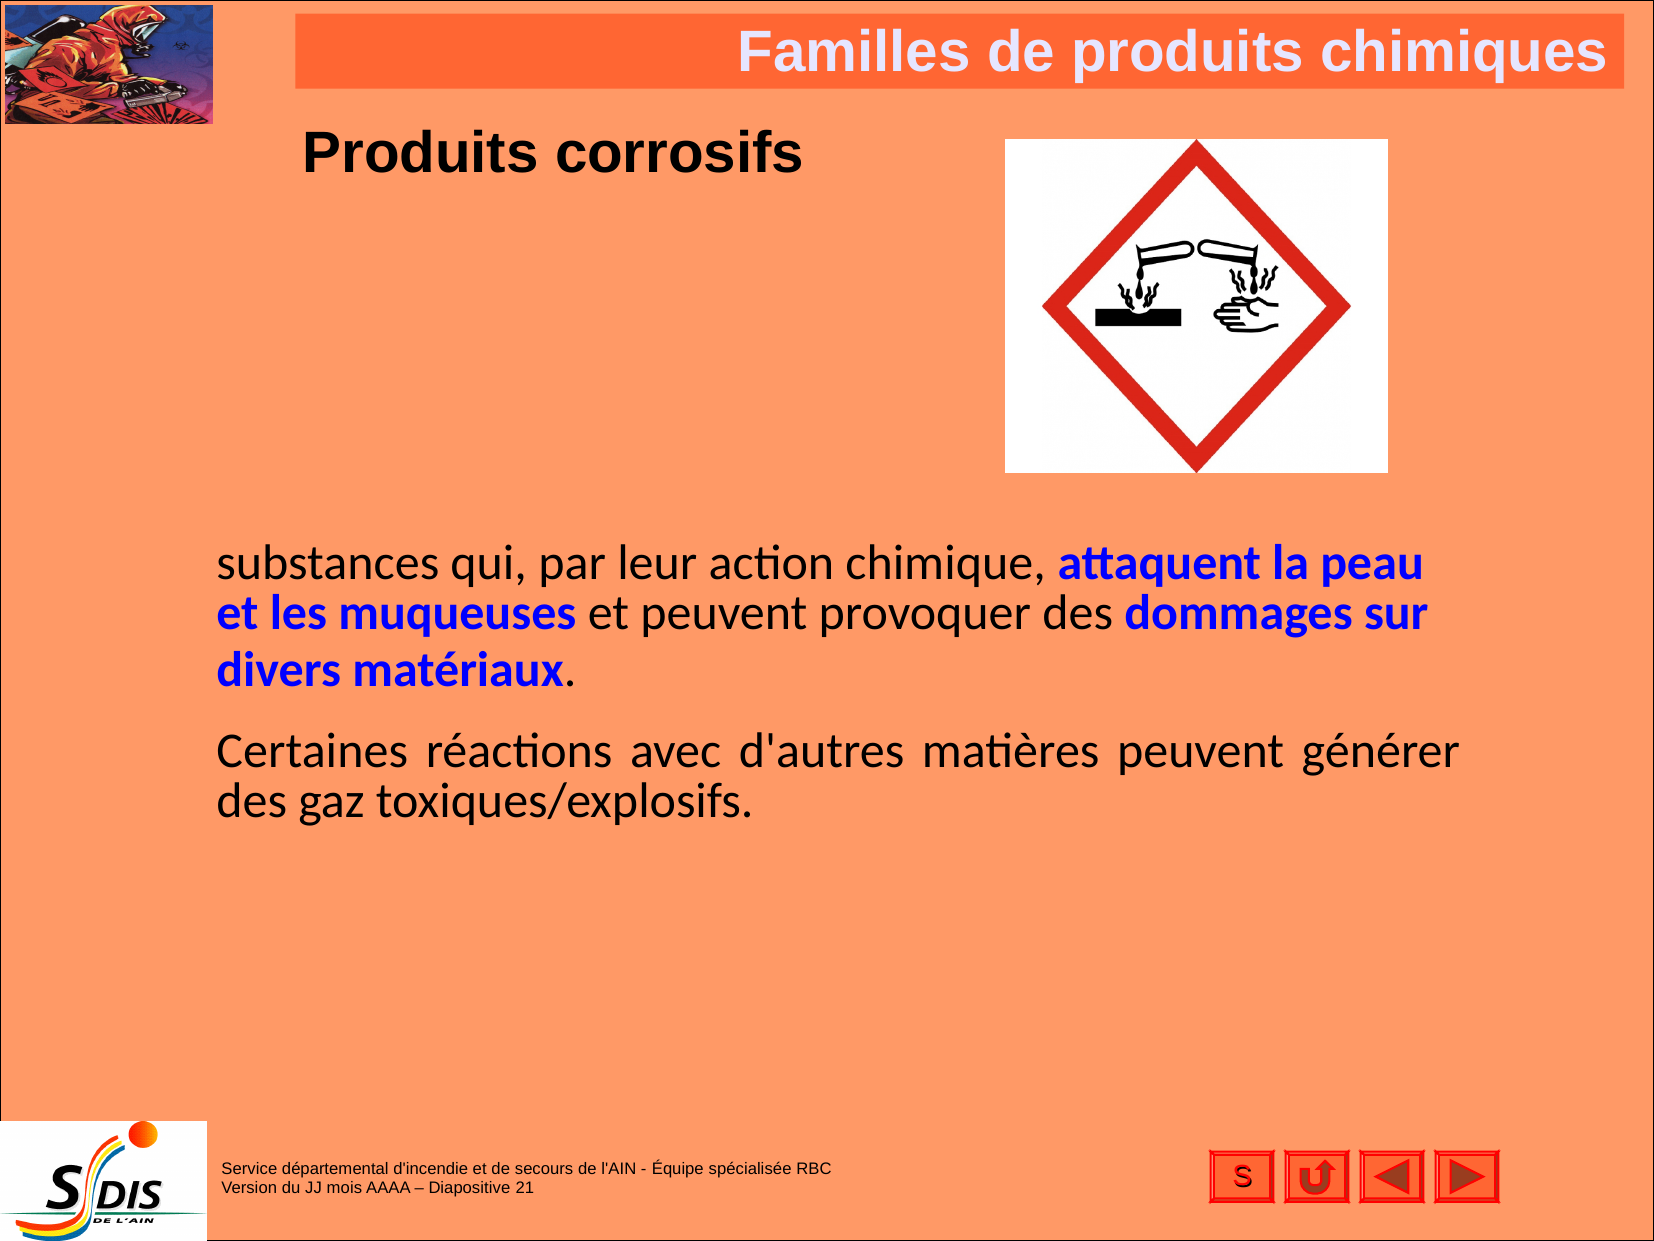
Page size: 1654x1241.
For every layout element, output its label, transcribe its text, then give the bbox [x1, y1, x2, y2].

picture [0, 1121, 207, 1241]
picture [1005, 139, 1388, 473]
text_box Produits corrosifs [287, 112, 821, 193]
picture [5, 5, 213, 124]
list substances qui, par leur action chimique, attaquent la peau et les muqueuses et peuvent provoquer des dommages sur divers matériaux. Certaines réactions avec d'autres matières peuvent générer des gaz toxiques/explosifs. [201, 534, 1477, 996]
text_box Familles de produits chimiques [295, 13, 1625, 89]
